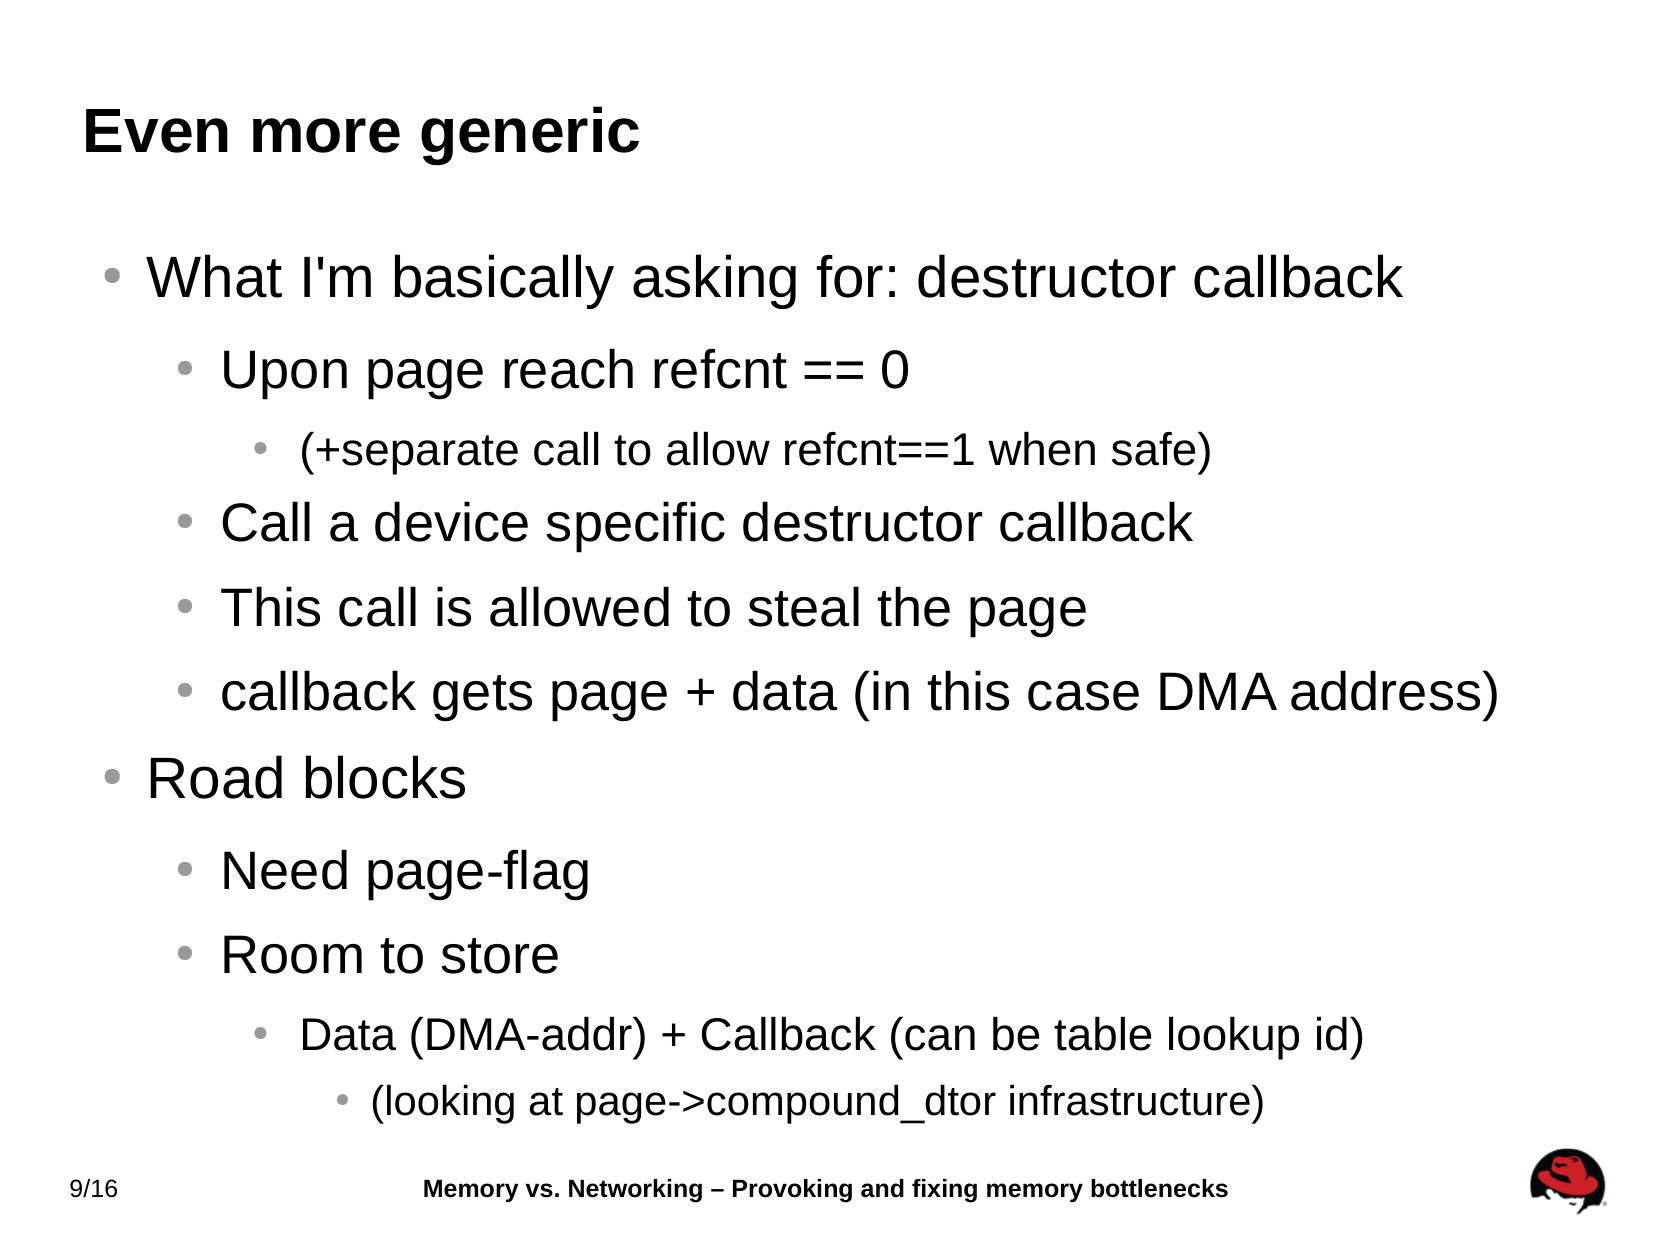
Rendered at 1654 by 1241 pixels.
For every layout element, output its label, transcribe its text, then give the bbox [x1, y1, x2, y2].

picture [1529, 1146, 1613, 1224]
list What I'm basically asking for: destructor callback Upon page reach refcnt == 0 (+separate call to allow refcnt==1 when safe) Call a device specific destructor callback This call is allowed to steal the page callback gets page + data (in this case DMA address) Road blocks Need page-flag Room to store Data (DMA-addr) + Callback (can be table lookup id) (looking at page->compound_dtor infrastructure) [86, 244, 1576, 1125]
title Even more generic [82, 37, 1571, 226]
